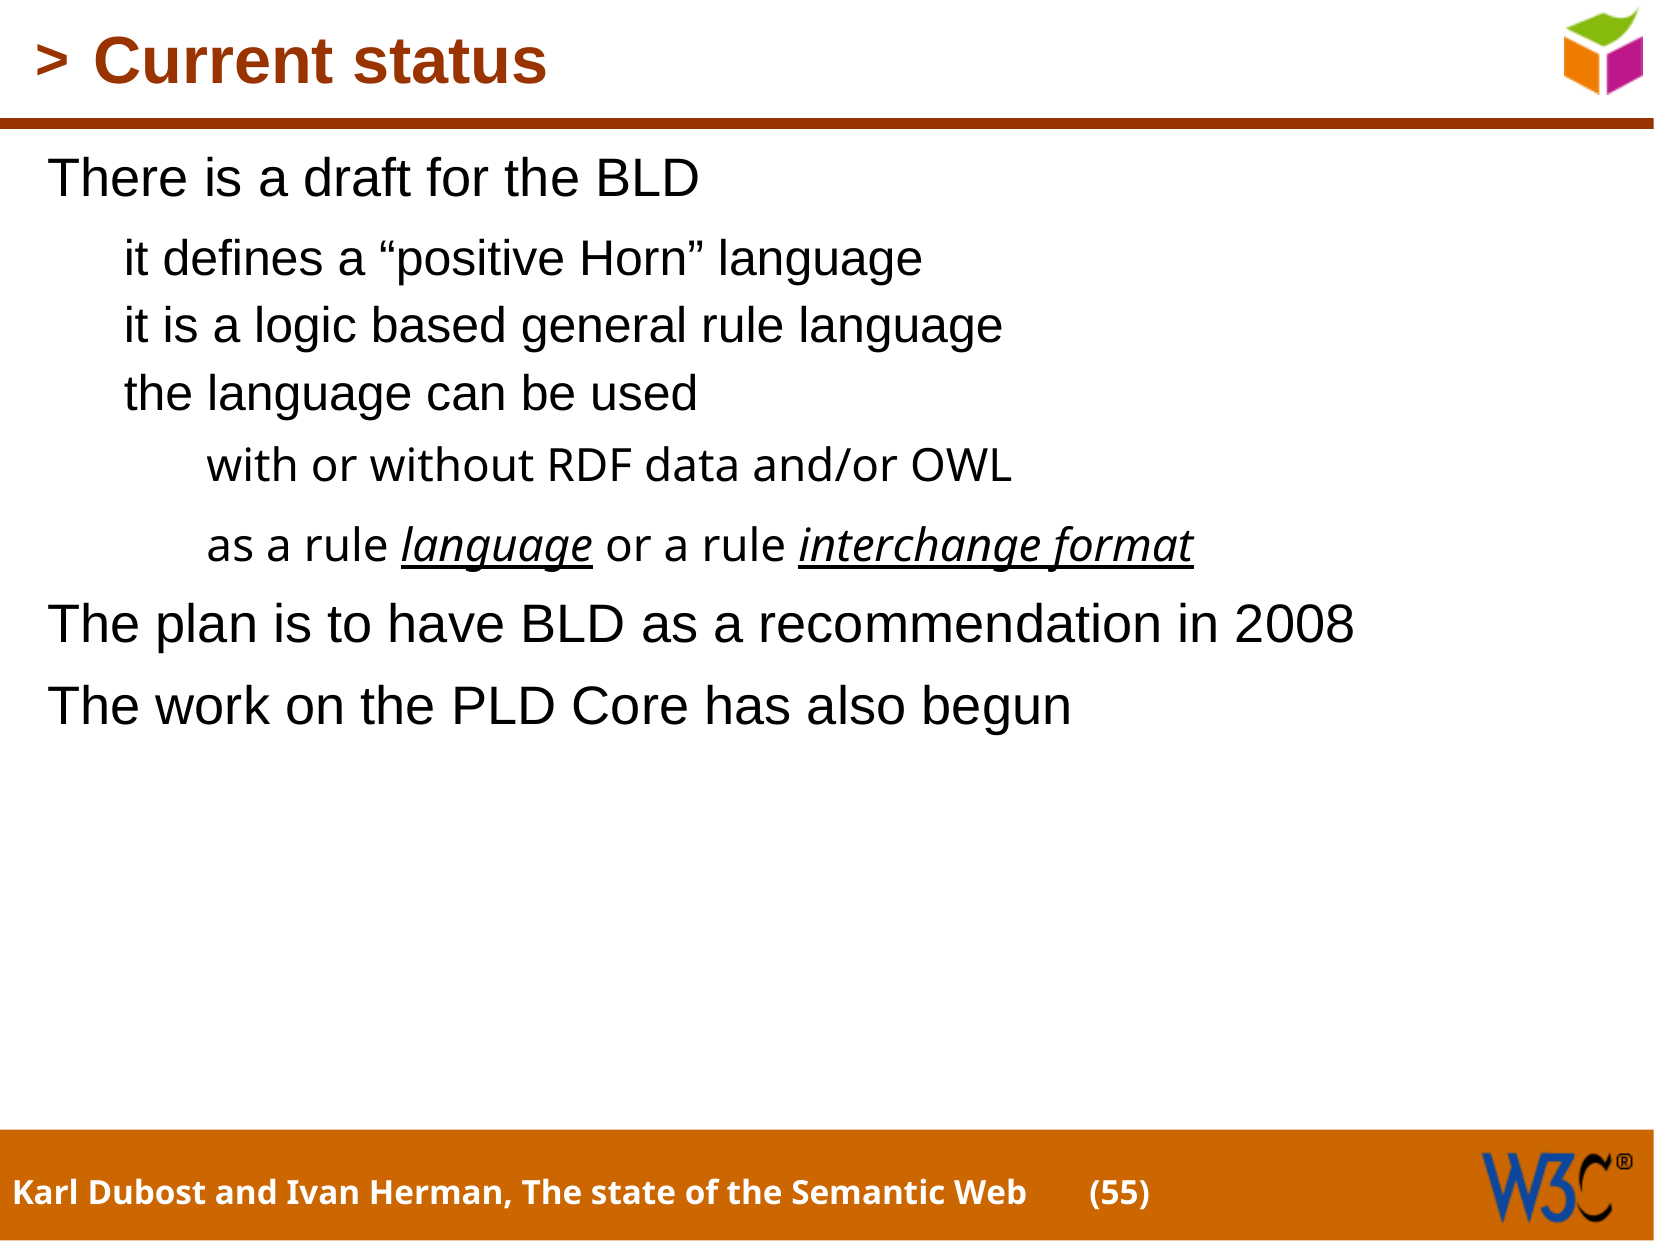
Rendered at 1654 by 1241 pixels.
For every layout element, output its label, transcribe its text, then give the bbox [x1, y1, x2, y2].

picture [1477, 1149, 1639, 1228]
list There is a draft for the BLD it defines a “positive Horn” language it is a logic based general rule language the language can be used with or without RDF data and/or OWL as a rule language or a rule interchange format The plan is to have BLD as a recommendation in 2008 The work on the PLD Core has also begun [29, 147, 1624, 1119]
picture [1564, 5, 1643, 95]
title Current status [93, 0, 1493, 119]
